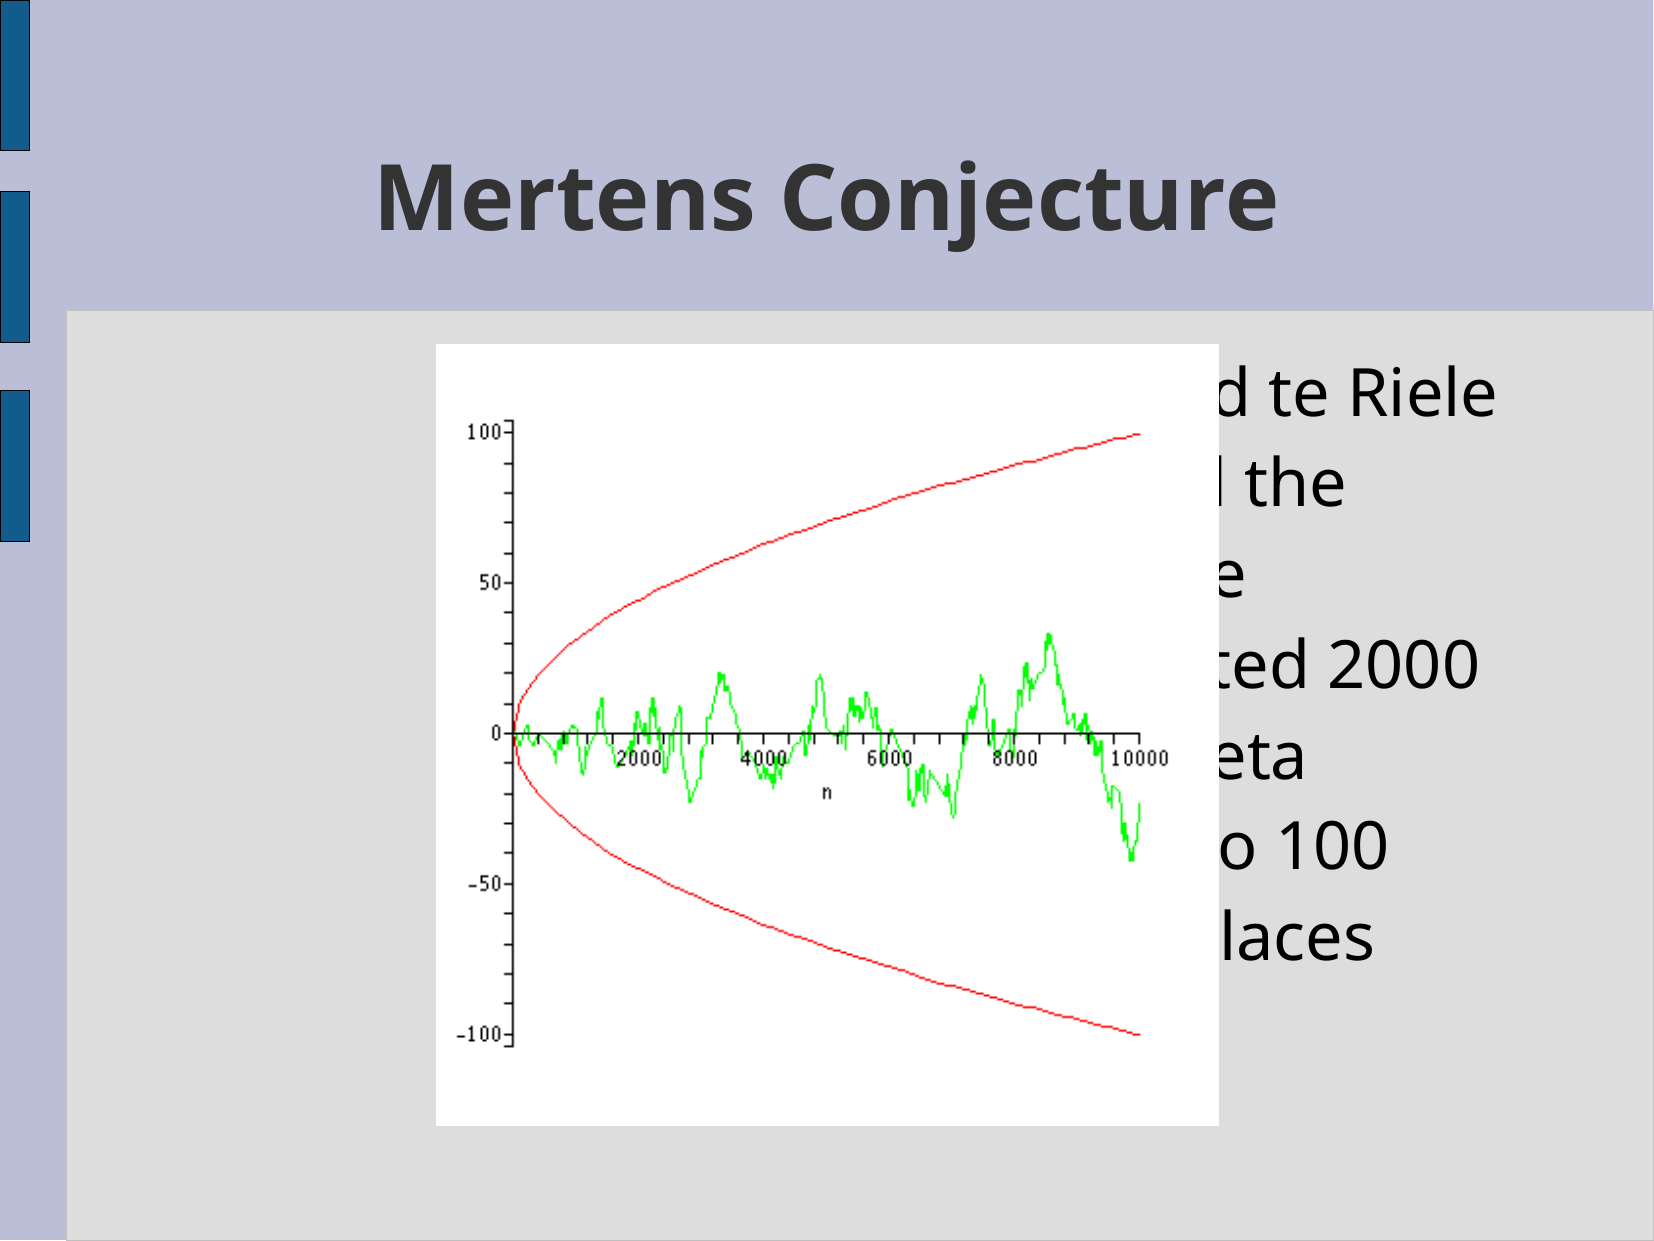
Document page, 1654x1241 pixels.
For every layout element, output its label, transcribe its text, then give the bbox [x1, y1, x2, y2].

title Mertens Conjecture [121, 91, 1534, 299]
list Odlyzko and te Riele disproved the conjecture Approximated 2000 roots of zeta function to 100 decimal places [845, 344, 1535, 1135]
picture [121, 344, 1219, 1126]
